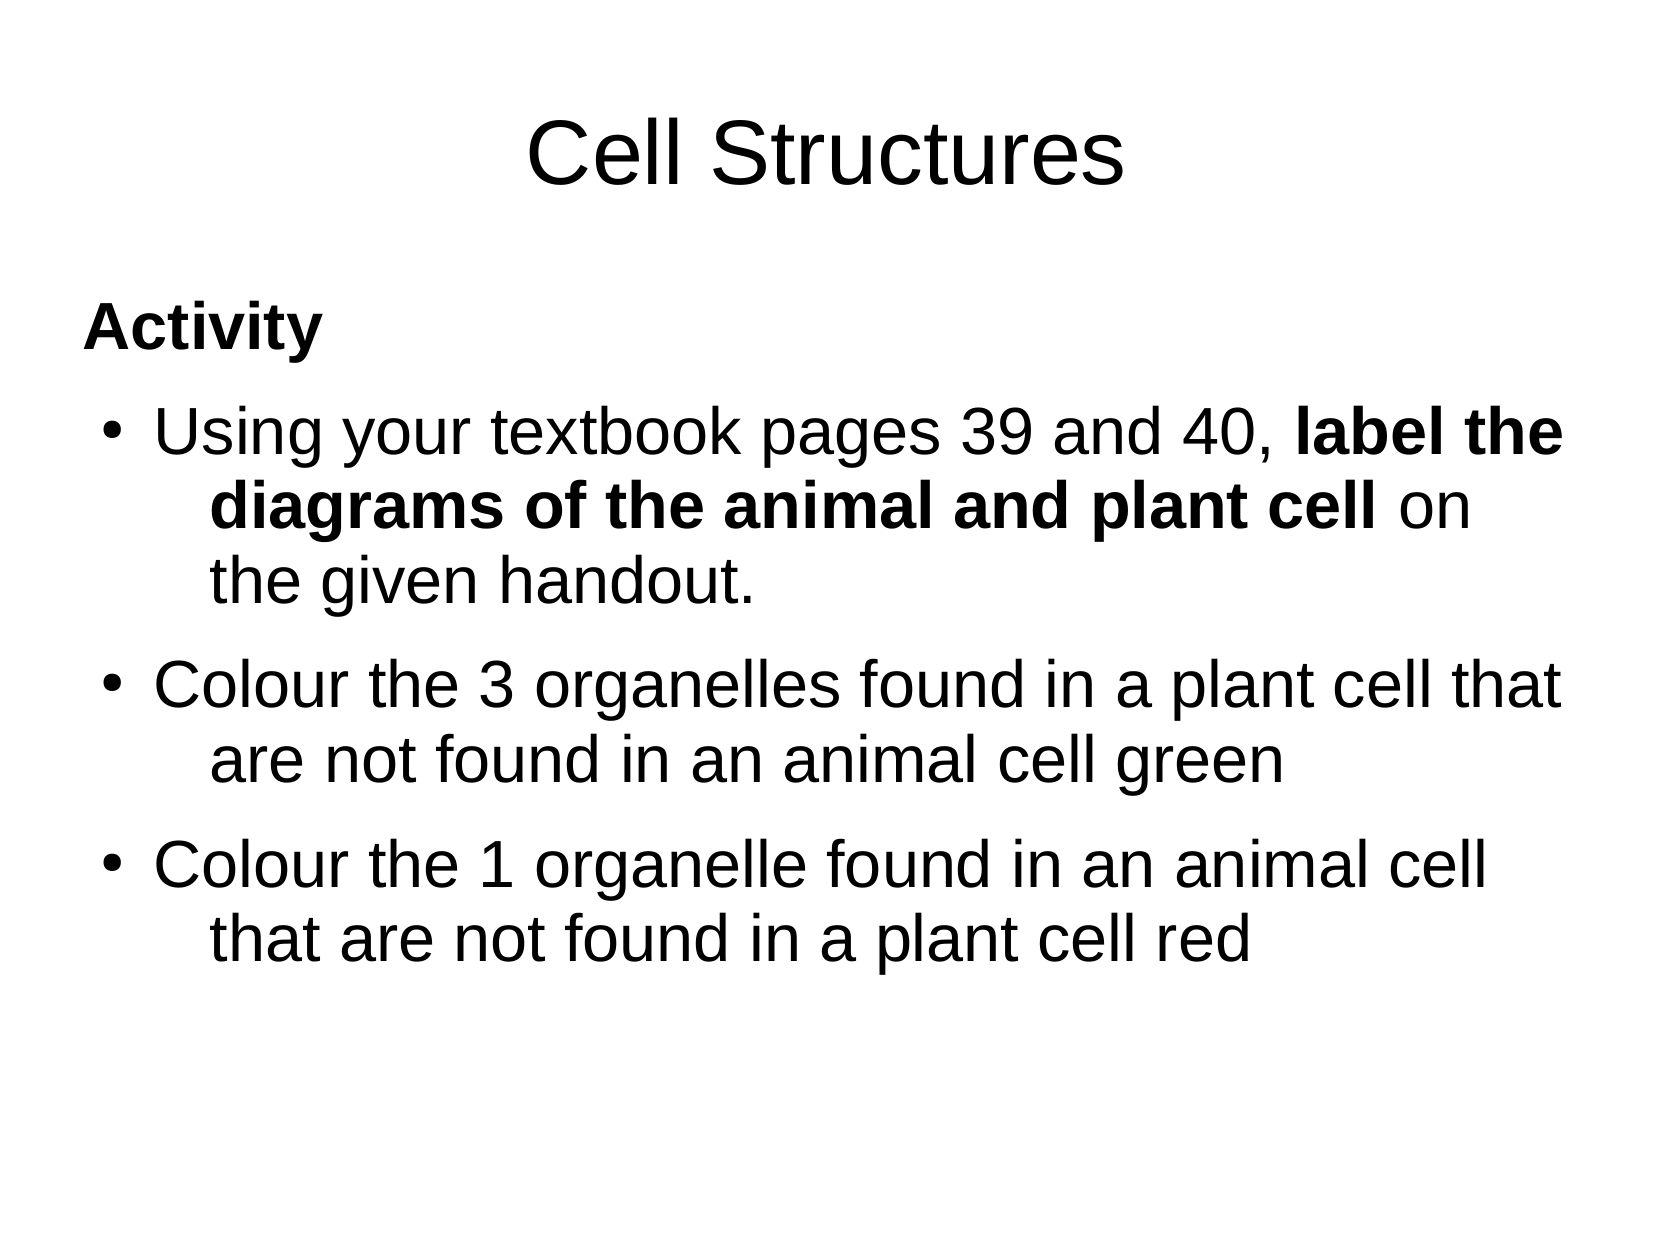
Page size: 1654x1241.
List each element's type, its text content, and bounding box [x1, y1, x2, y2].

title Cell Structures [82, 49, 1571, 257]
list Activity Using your textbook pages 39 and 40, label the diagrams of the animal and plant cell on the given handout. Colour the 3 organelles found in a plant cell that are not found in an animal cell green Colour the 1 organelle found in an animal cell that are not found in a plant cell red [82, 289, 1571, 1094]
